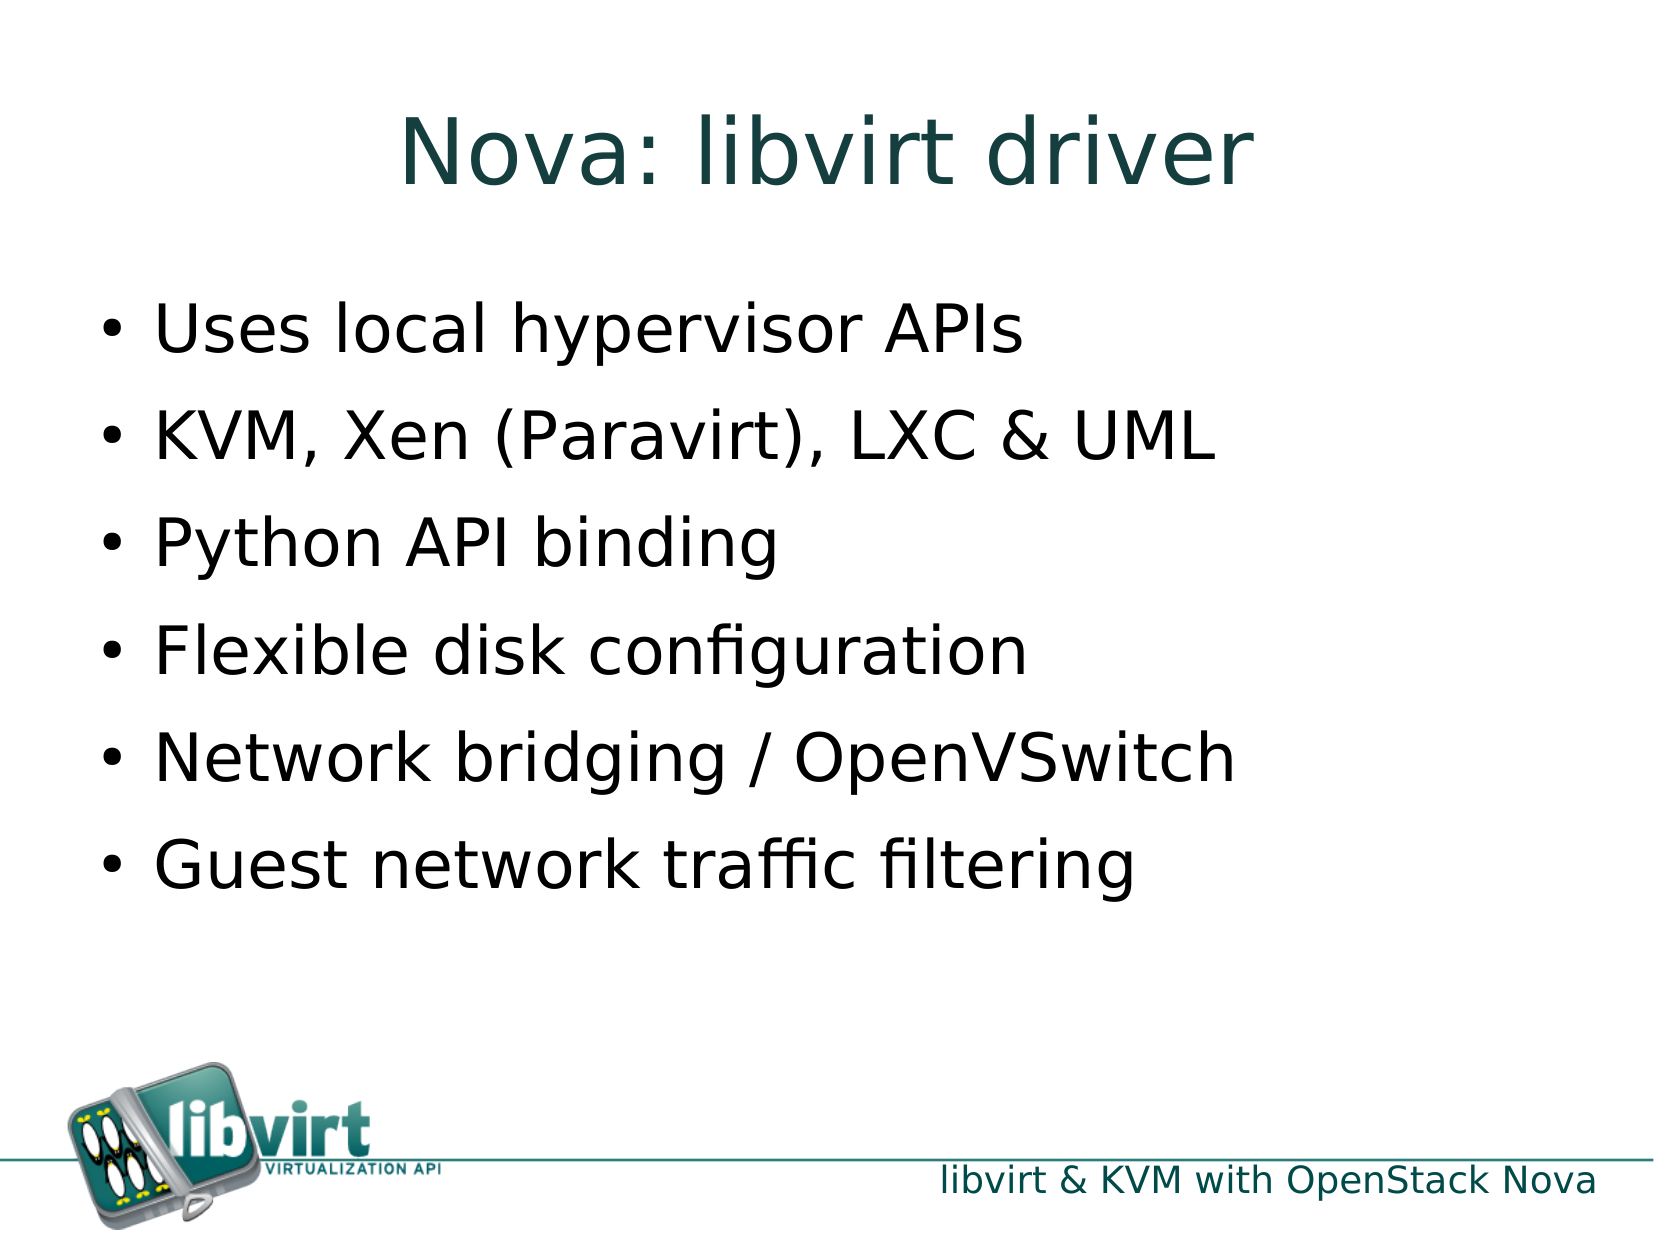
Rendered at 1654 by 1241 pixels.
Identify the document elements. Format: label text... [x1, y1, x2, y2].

title Nova: libvirt driver [82, 49, 1571, 257]
text_box libvirt & KVM with OpenStack Nova [924, 1151, 1614, 1211]
picture [0, 1062, 1654, 1230]
list Uses local hypervisor APIs KVM, Xen (Paravirt), LXC & UML Python API binding Flexible disk configuration Network bridging / OpenVSwitch Guest network traffic filtering [82, 290, 1571, 1062]
